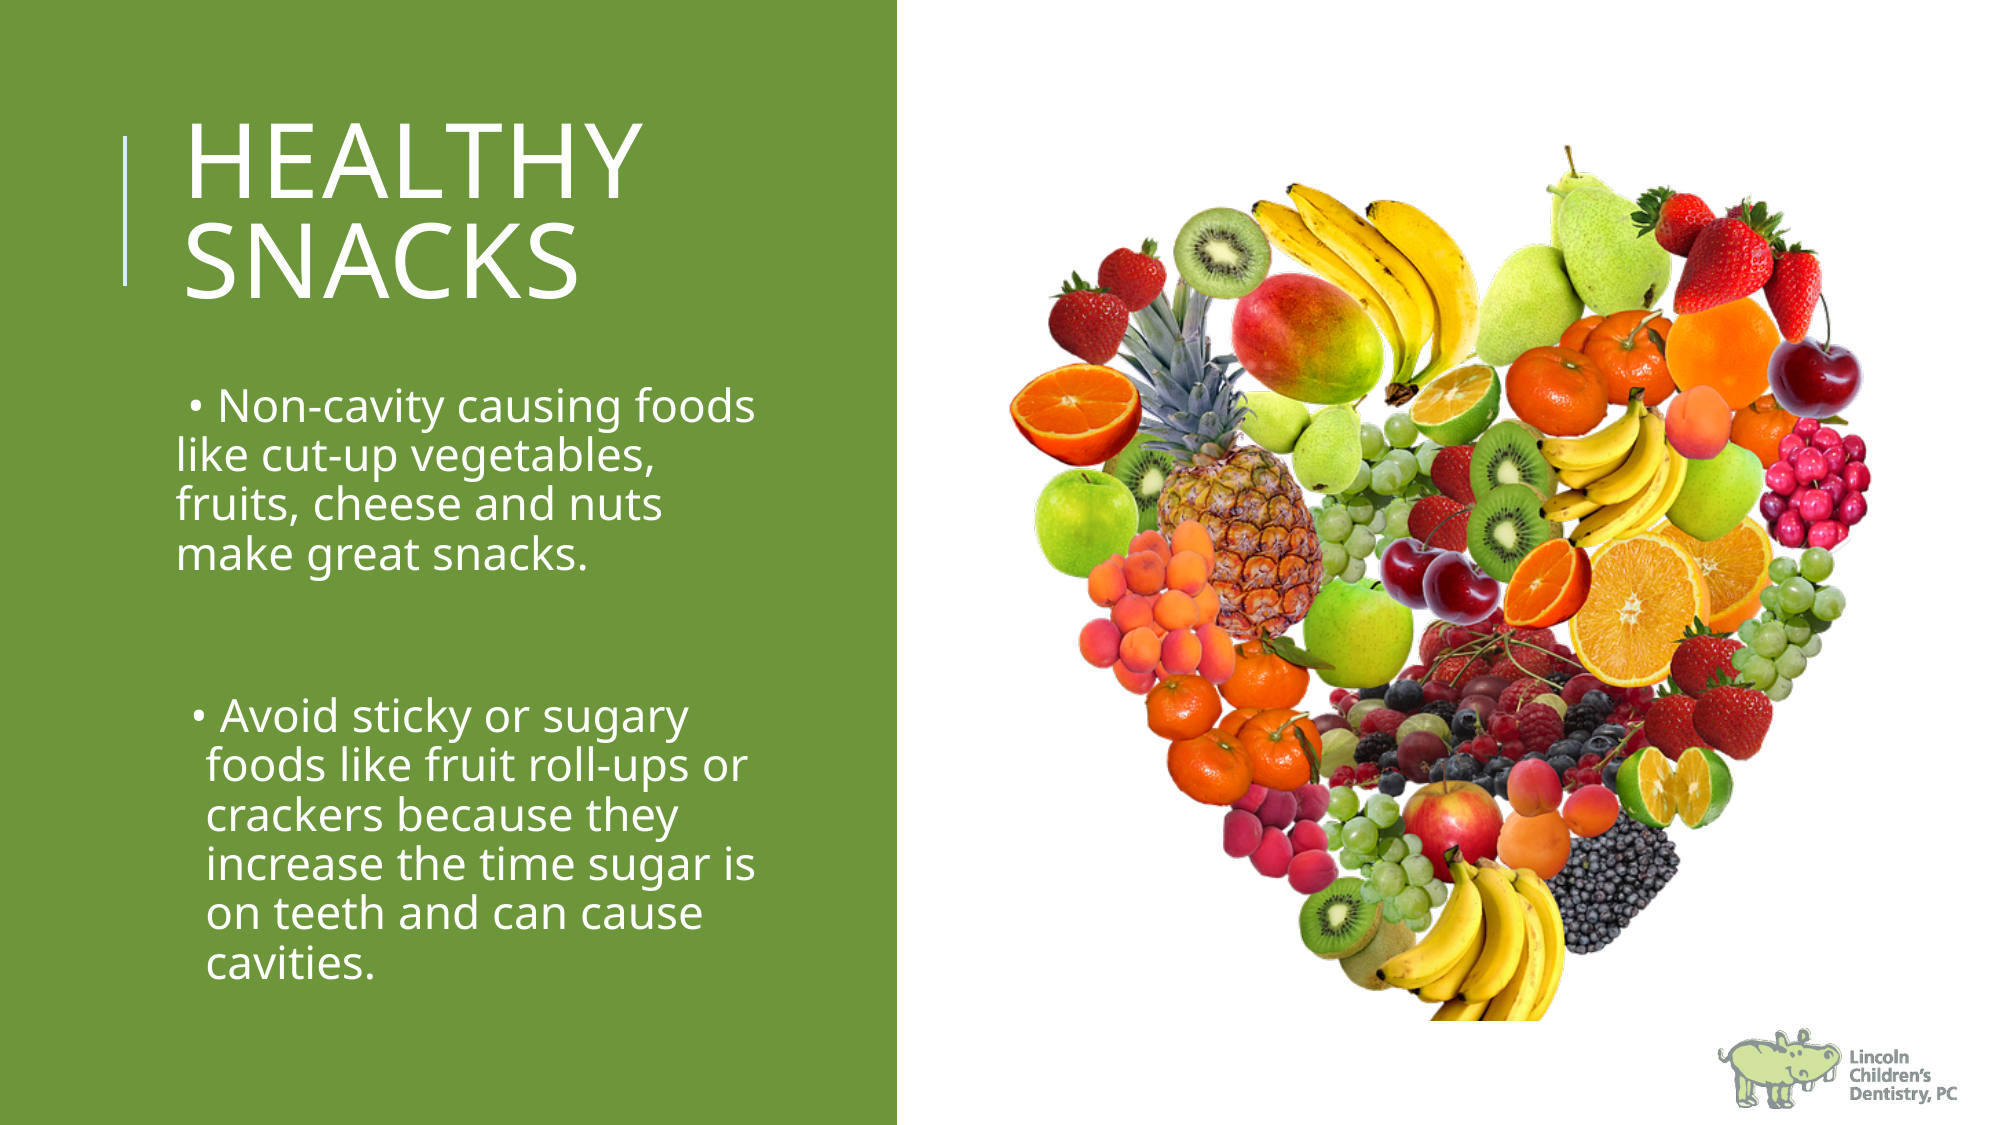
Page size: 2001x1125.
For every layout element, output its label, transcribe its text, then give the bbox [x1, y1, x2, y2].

picture [1717, 1028, 1957, 1109]
picture [999, 104, 1895, 1021]
text_box [0, 0, 897, 1125]
list • Non-cavity causing foods like cut-up vegetables, fruits, cheese and nuts make great snacks. • Avoid sticky or sugary foods like fruit roll-ups or crackers because they increase the time sugar is on teeth and can cause cavities. [168, 375, 791, 1021]
title Healthy snacks [168, 96, 788, 343]
